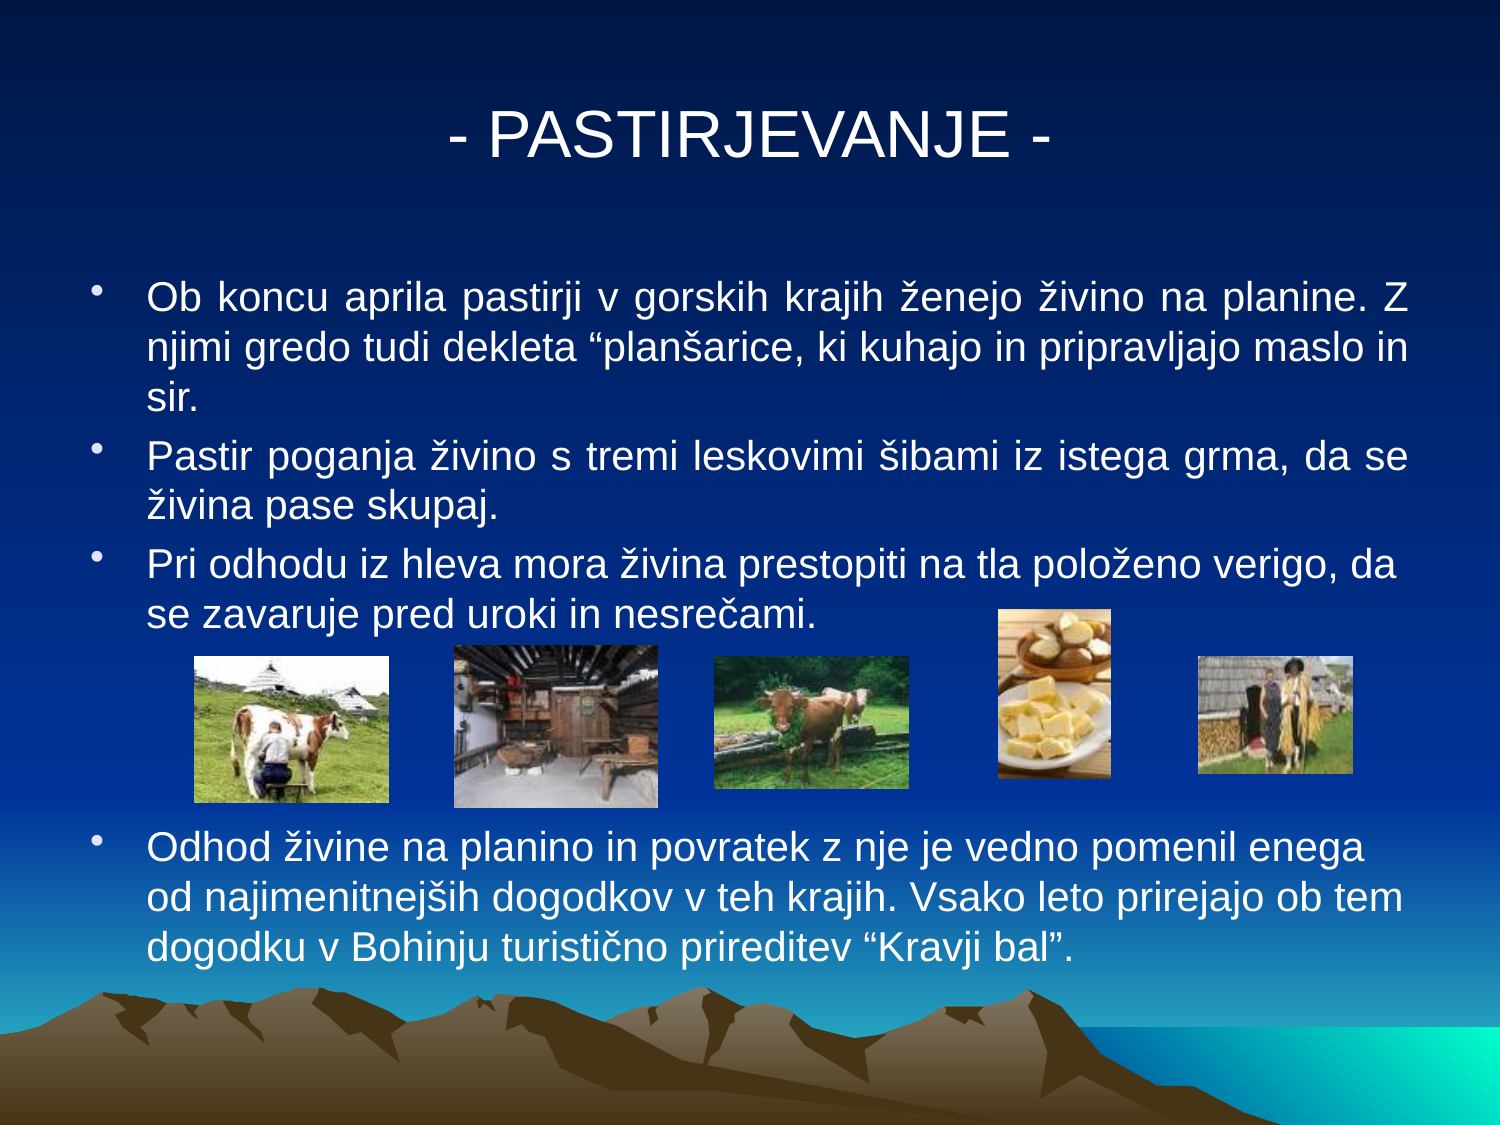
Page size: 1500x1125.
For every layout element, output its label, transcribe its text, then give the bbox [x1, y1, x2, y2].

picture [454, 645, 658, 808]
list Ob koncu aprila pastirji v gorskih krajih ženejo živino na planine. Z njimi gredo tudi dekleta “planšarice, ki kuhajo in pripravljajo maslo in sir. Pastir poganja živino s tremi leskovimi šibami iz istega grma, da se živina pase skupaj. Pri odhodu iz hleva mora živina prestopiti na tla položeno verigo, da se zavaruje pred uroki in nesrečami. Odhod živine na planino in povratek z nje je vedno pomenil enega od najimenitnejših dogodkov v teh krajih. Vsako leto prirejajo ob tem dogodku v Bohinju turistično prireditev “Kravji bal”. [75, 262, 1425, 1000]
picture [998, 609, 1111, 779]
picture [194, 656, 389, 803]
title - PASTIRJEVANJE - [75, 37, 1425, 225]
picture [1198, 656, 1353, 774]
picture [714, 656, 909, 789]
